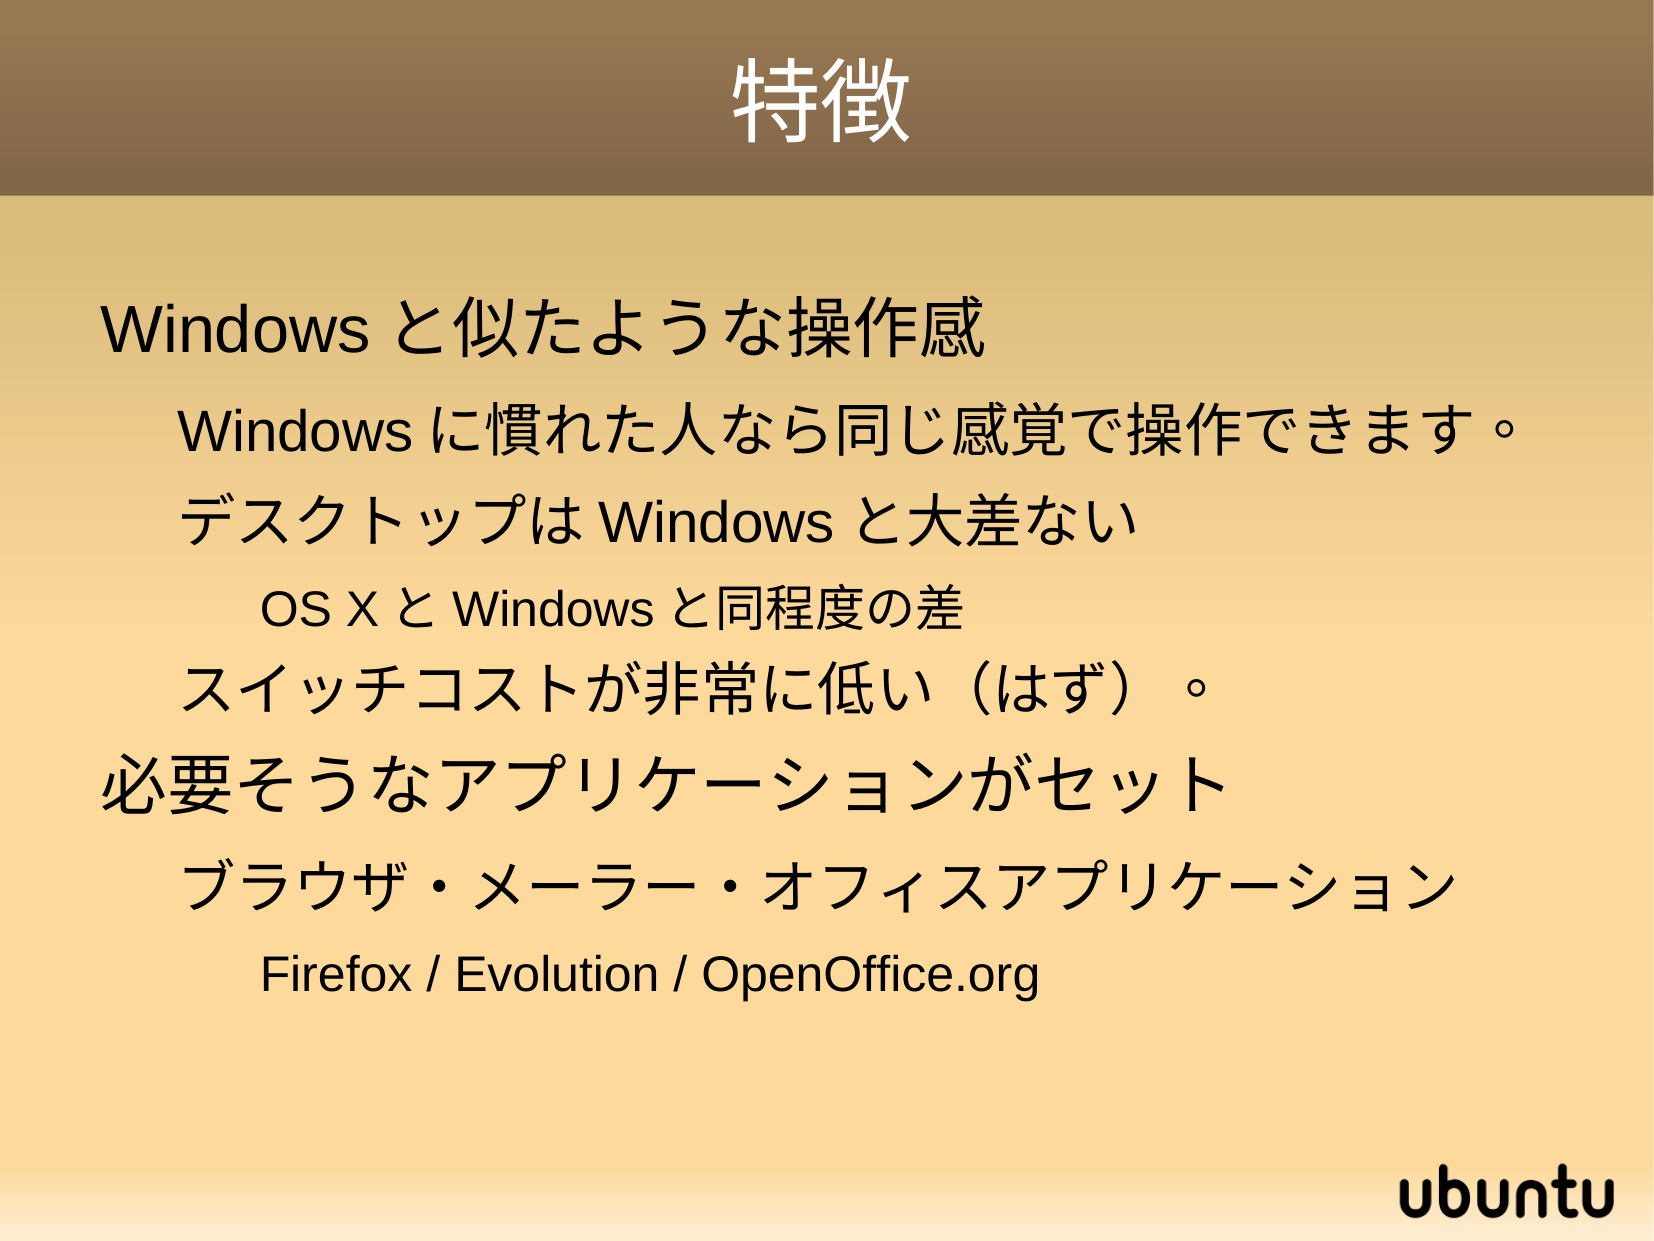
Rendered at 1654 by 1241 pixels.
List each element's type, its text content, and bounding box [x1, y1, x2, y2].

picture [0, 0, 1654, 1241]
list Windowsと似たような操作感 Windowsに慣れた人なら同じ感覚で操作できます。 デスクトップはWindowsと大差ない OS XとWindowsと同程度の差 スイッチコストが非常に低い（はず）。 必要そうなアプリケーションがセット ブラウザ・メーラー・オフィスアプリケーション Firefox / Evolution / OpenOffice.org [82, 290, 1571, 1094]
title 特徴 [76, 7, 1565, 200]
